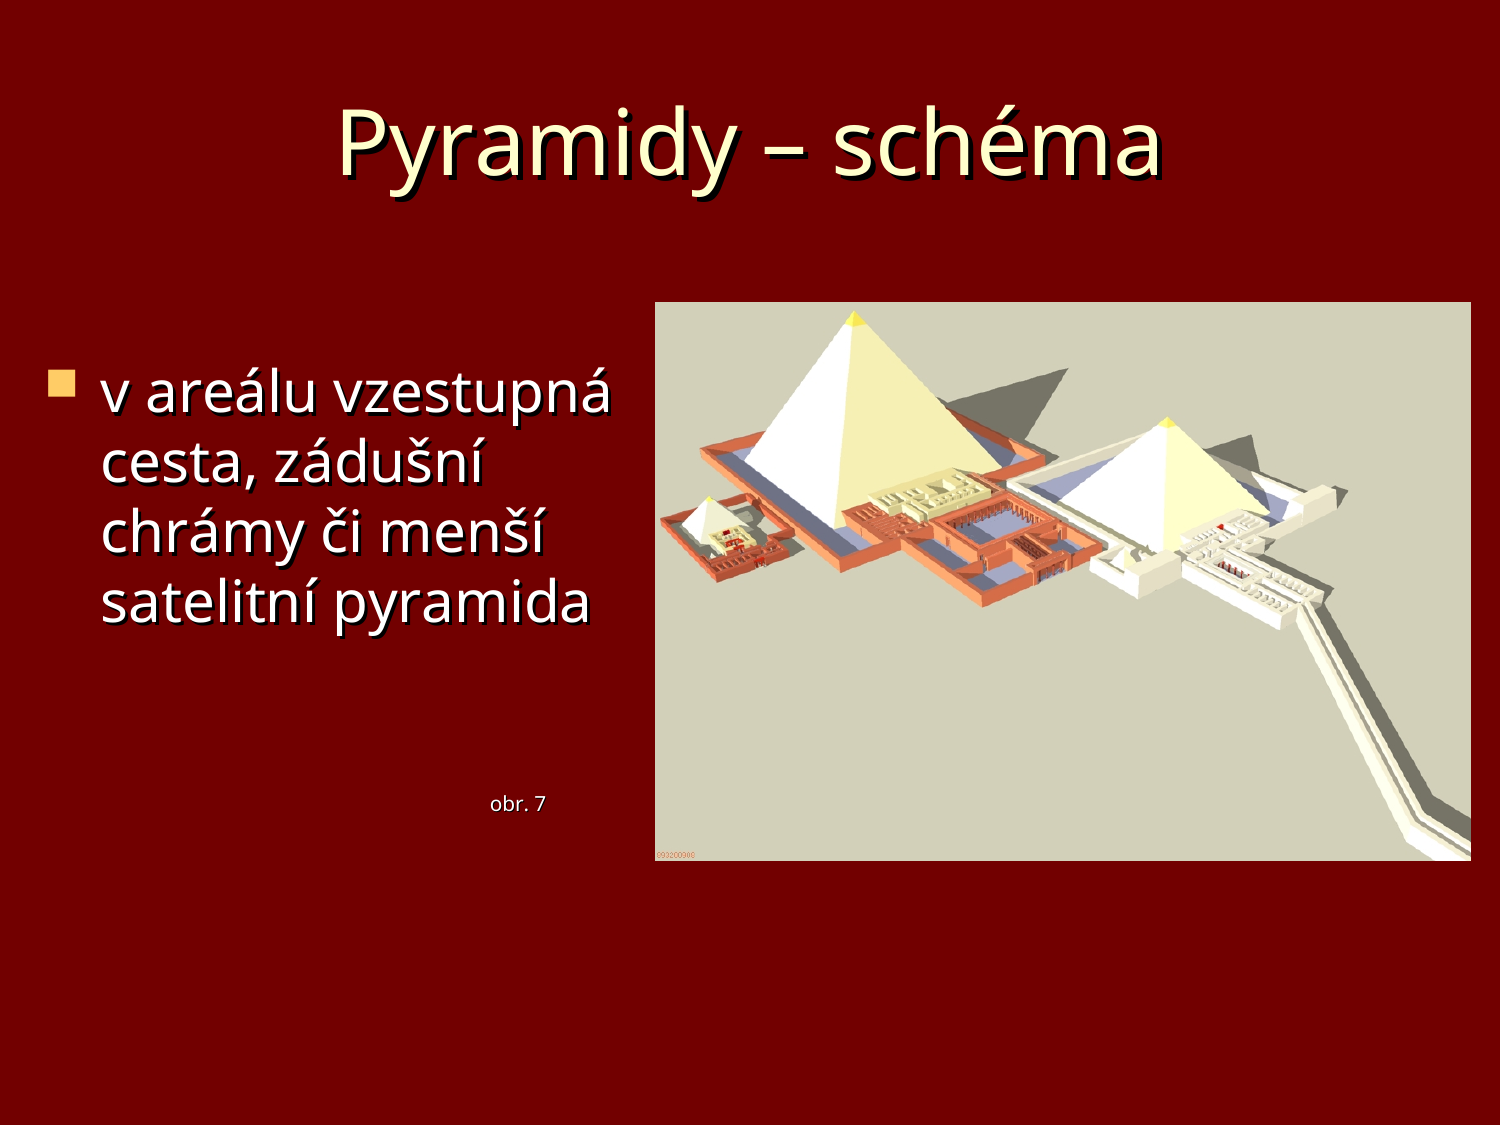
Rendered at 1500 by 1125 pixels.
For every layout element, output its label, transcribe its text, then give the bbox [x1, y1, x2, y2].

list v areálu vzestupná cesta, zádušní chrámy či menší satelitní pyramida obr. 7 [29, 262, 644, 1001]
title Pyramidy – schéma [75, 45, 1426, 233]
text_box [655, 302, 1471, 861]
